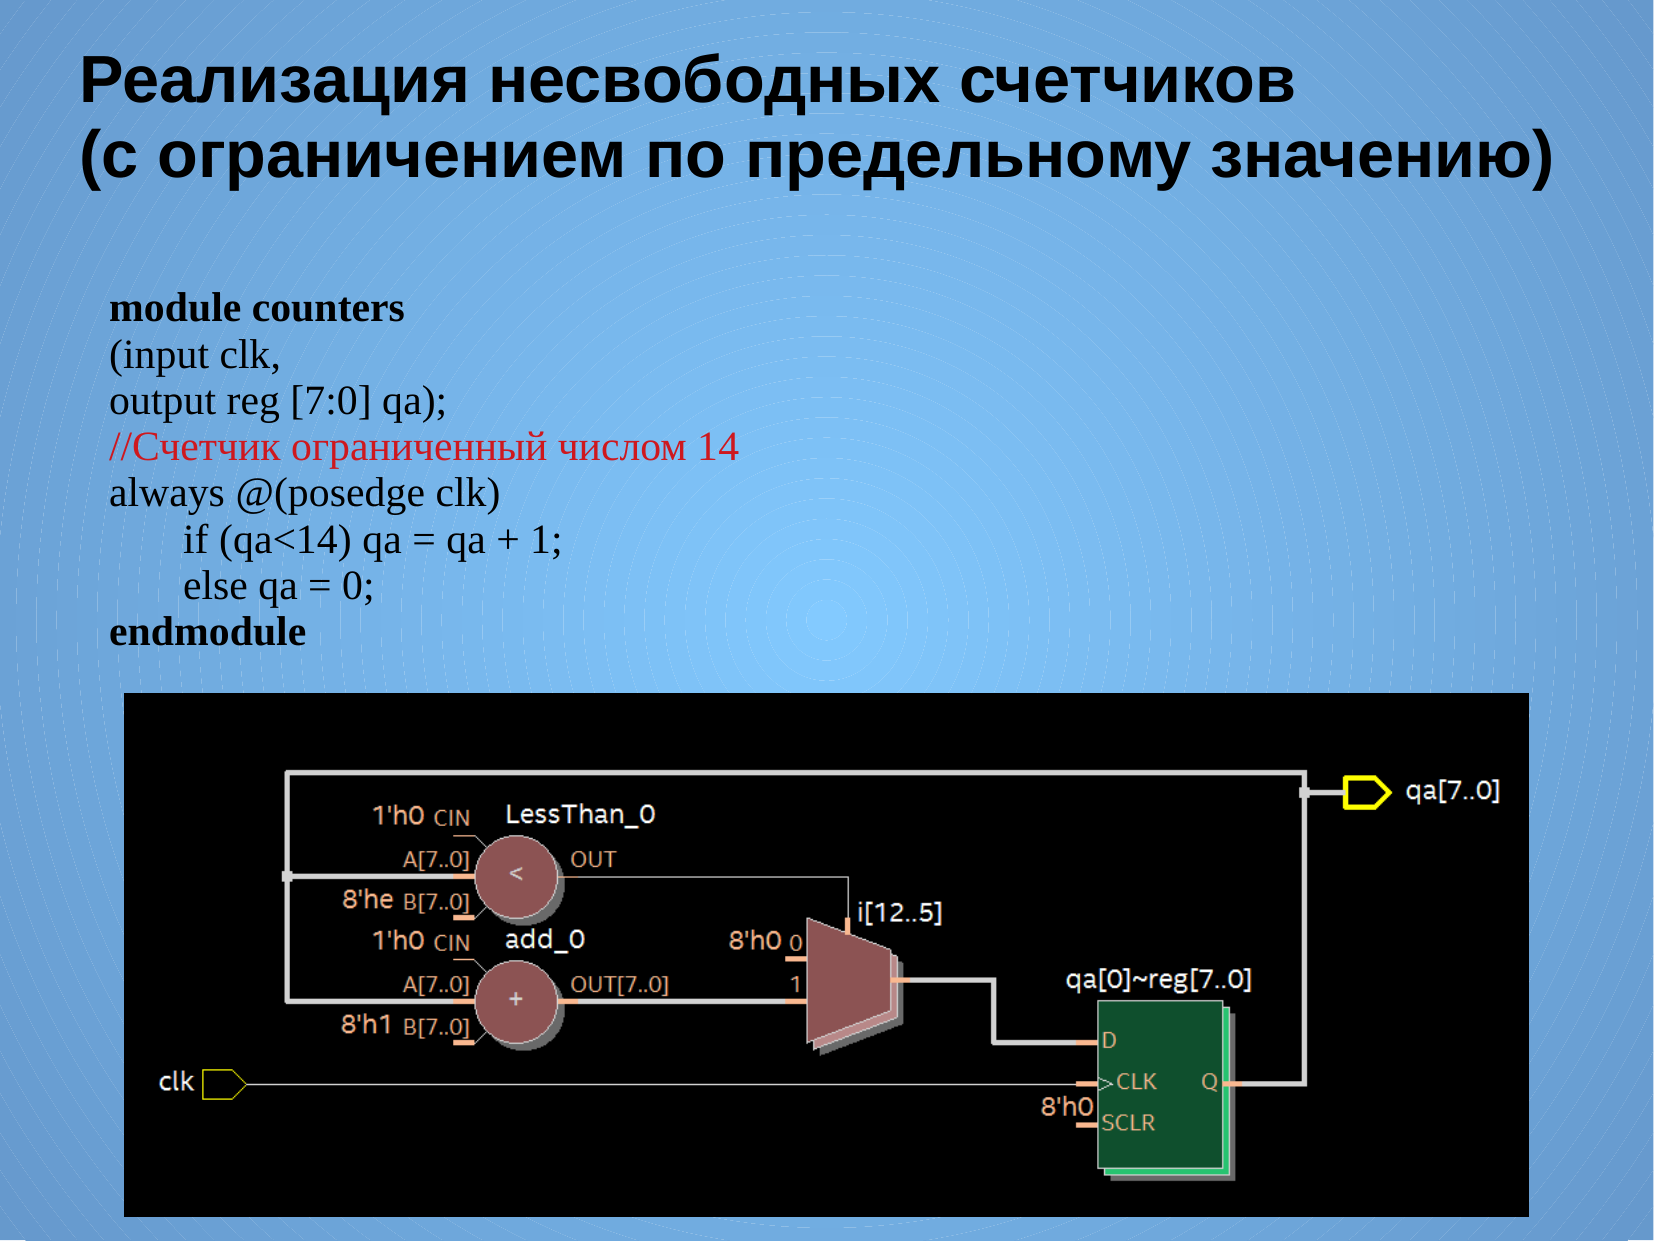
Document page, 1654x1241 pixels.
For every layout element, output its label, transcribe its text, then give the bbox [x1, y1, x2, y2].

picture [124, 693, 1529, 1217]
text_box Реализация несвободных счетчиков (с ограничением по предельному значению) [64, 34, 1589, 274]
text_box module counters (input clk, output reg [7:0] qa); //Счетчик ограниченный числом 14 always @(posedge clk) if (qa<14) qa = qa + 1; else qa = 0; endmodule [94, 277, 804, 697]
